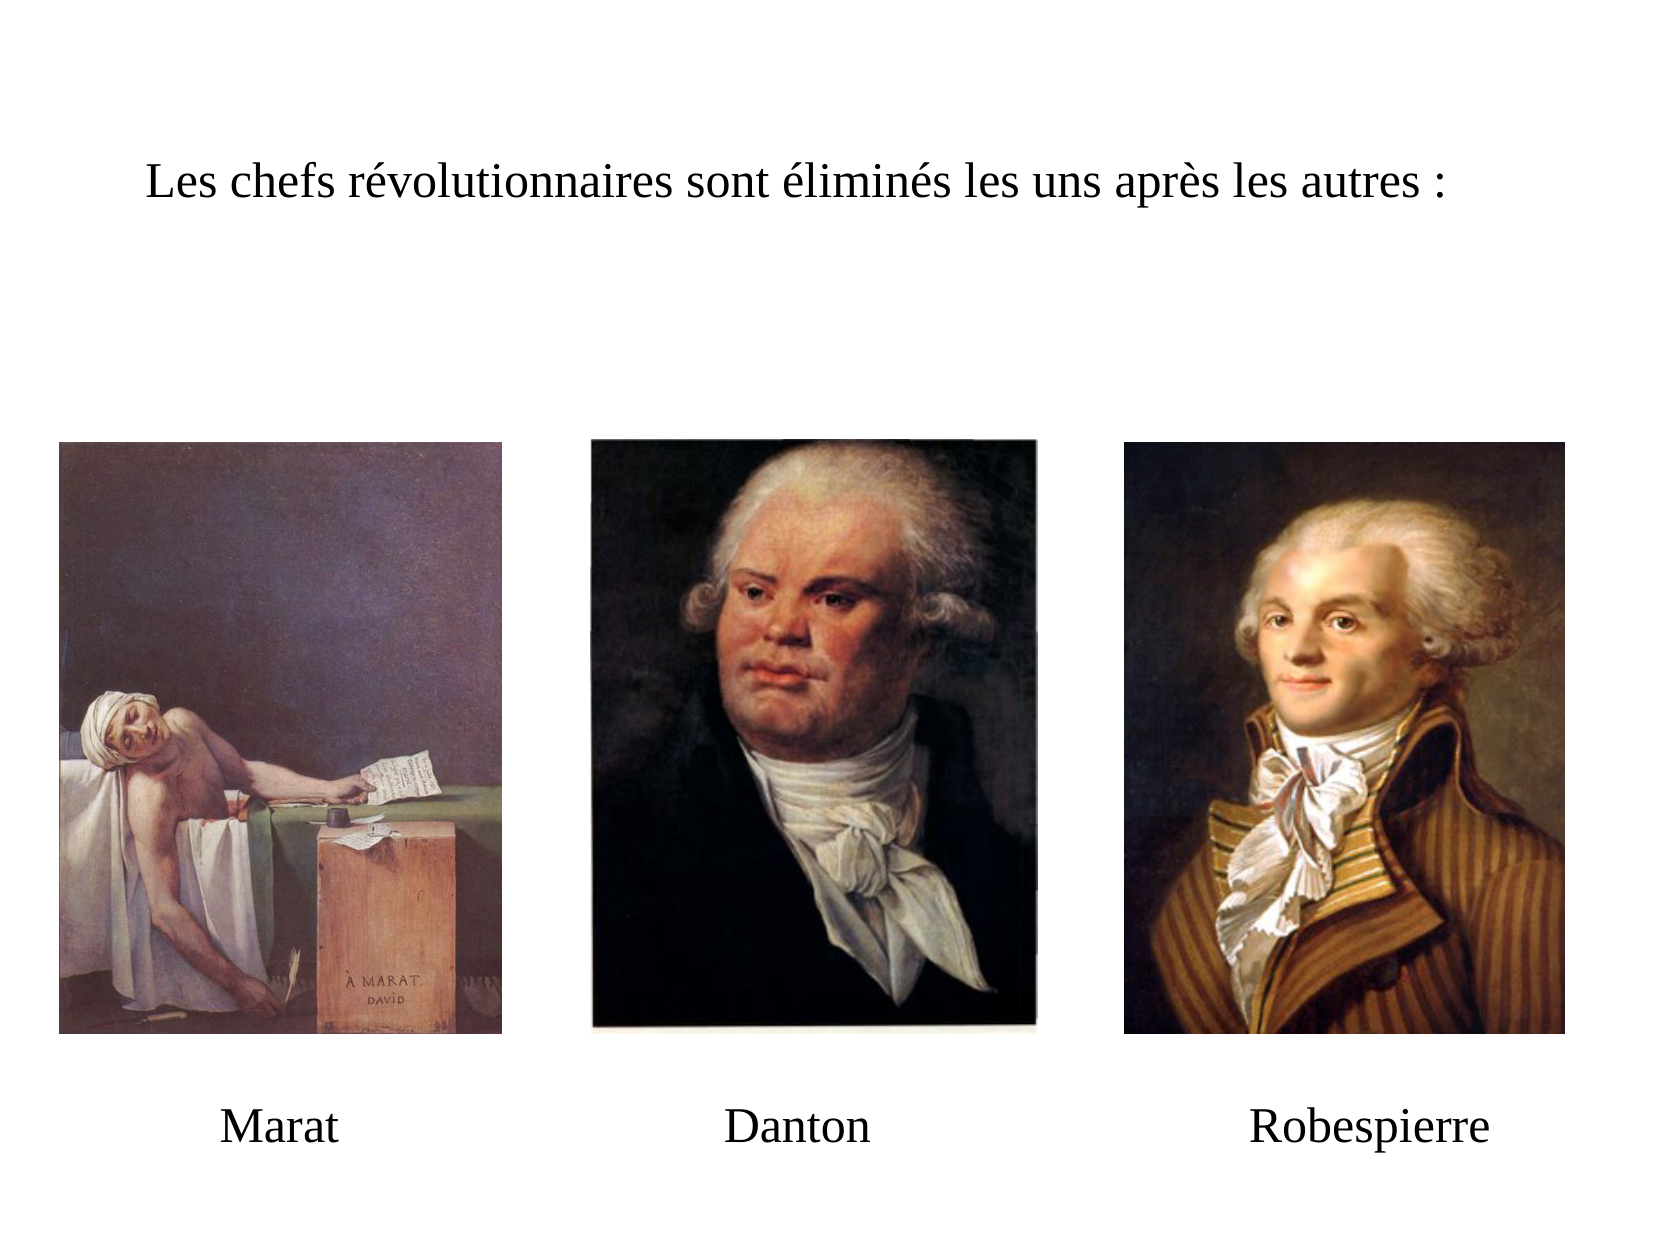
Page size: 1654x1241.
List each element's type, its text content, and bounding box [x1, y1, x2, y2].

picture [590, 439, 1038, 1034]
picture [59, 442, 502, 1034]
text_box Robespierre [1234, 1062, 1506, 1135]
text_box Danton [708, 1062, 886, 1135]
picture [1124, 442, 1565, 1034]
text_box Les chefs révolutionnaires sont éliminés les uns après les autres : [118, 118, 1579, 278]
text_box Marat [204, 1062, 355, 1135]
